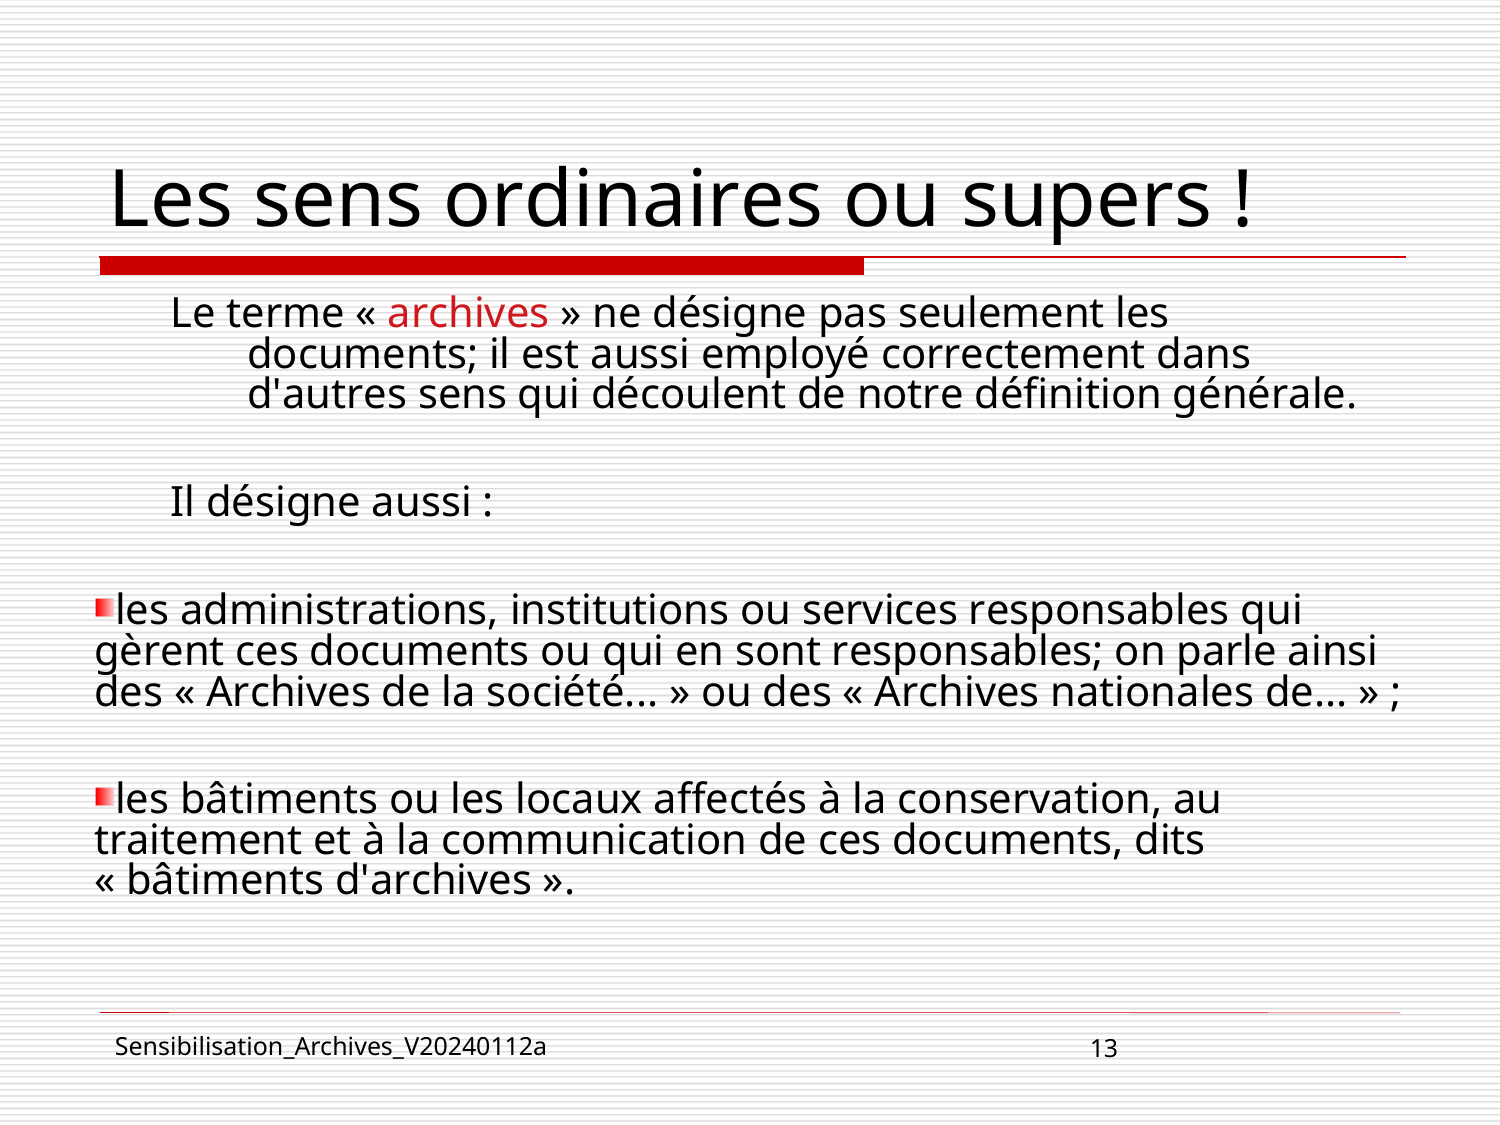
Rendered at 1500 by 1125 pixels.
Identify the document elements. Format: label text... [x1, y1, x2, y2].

text_box 33 [1074, 1024, 1400, 1103]
title Les sens ordinaires ou supers ! [94, 50, 1407, 250]
list Le terme « archives » ne désigne pas seulement les documents; il est aussi employé correctement dans d'autres sens qui découlent de notre définition générale. Il désigne aussi : les administrations, institutions ou services responsables qui gèrent ces documents ou qui en sont responsables; on parle ainsi des « Archives de la société... » ou des « Archives nationales de... » ; les bâtiments ou les locaux affectés à la conservation, au traitement et à la communication de ces documents, dits « bâtiments d'archives ». [94, 287, 1407, 947]
text_box Sensibilisation_Archives_V20240112a [100, 1023, 989, 1101]
picture [0, 0, 1500, 1125]
